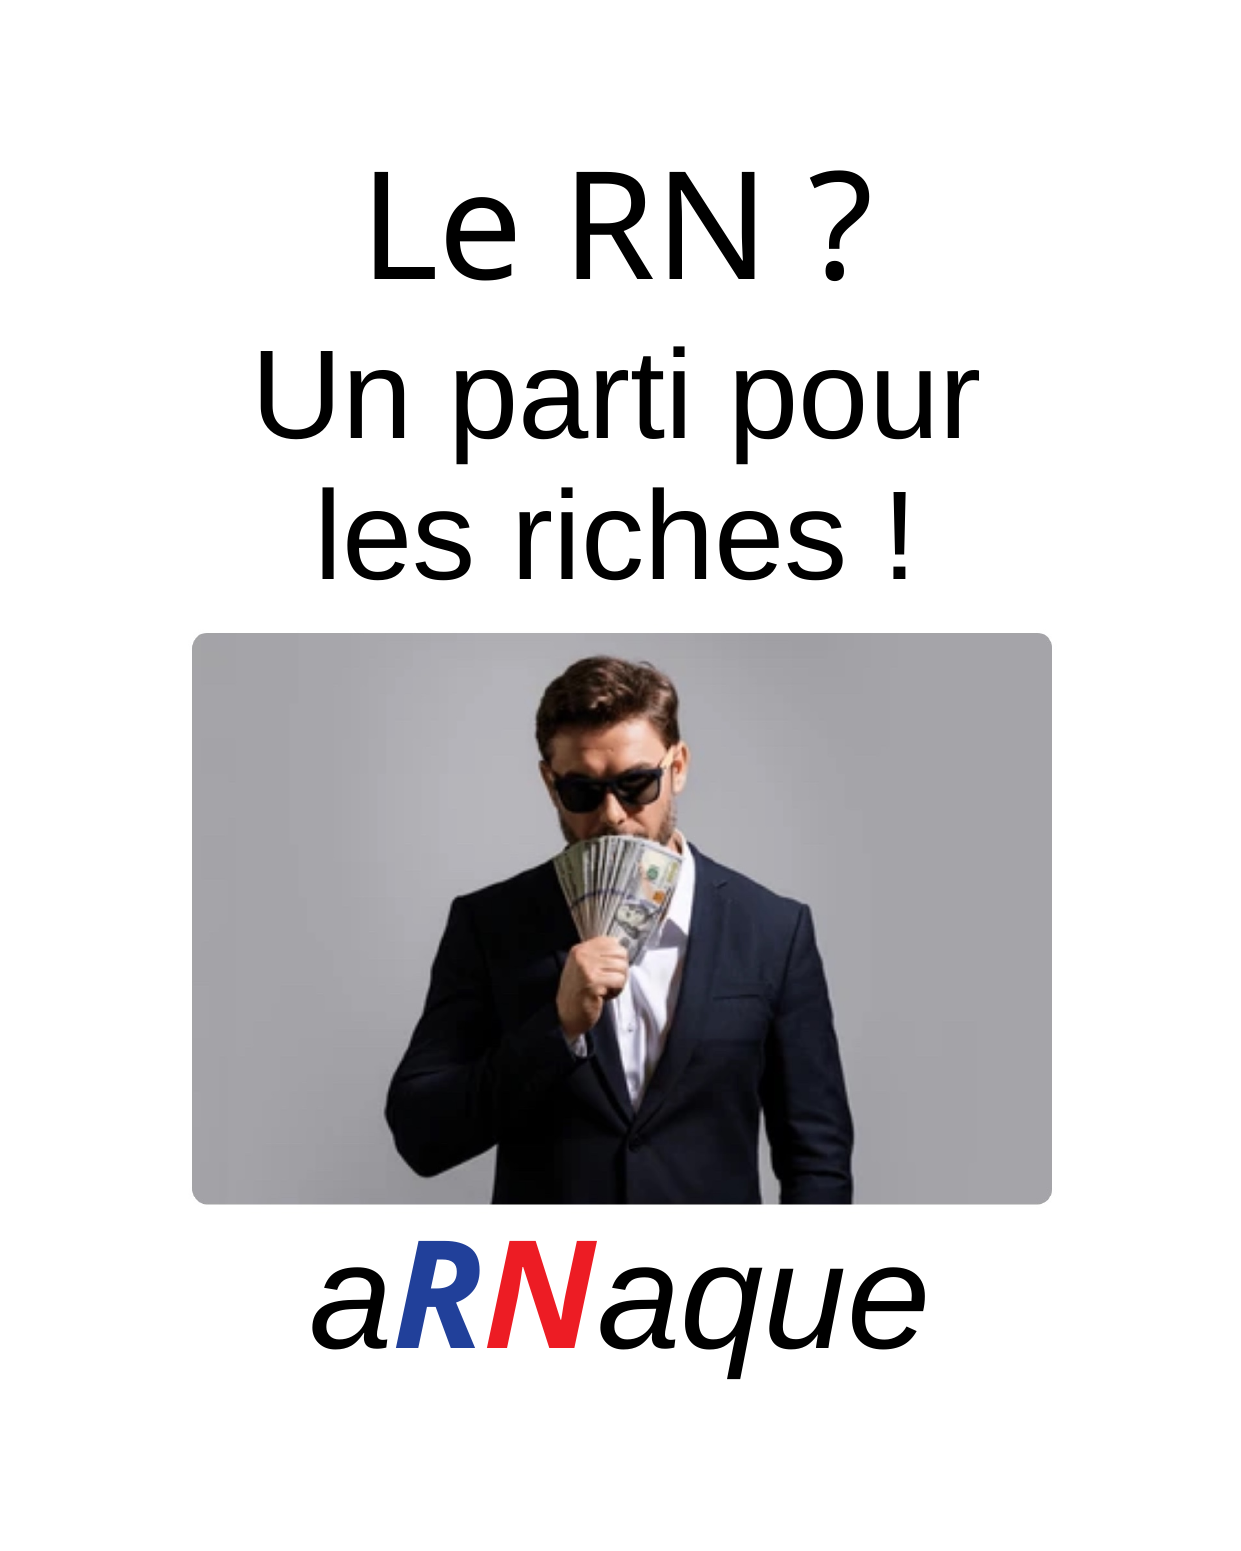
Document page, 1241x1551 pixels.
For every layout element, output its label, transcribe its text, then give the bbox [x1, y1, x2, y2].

title Le RN ? Un parti pour les riches ! [165, 94, 1069, 632]
picture [188, 624, 1059, 1217]
text_box aRNaque [118, 1181, 1123, 1408]
